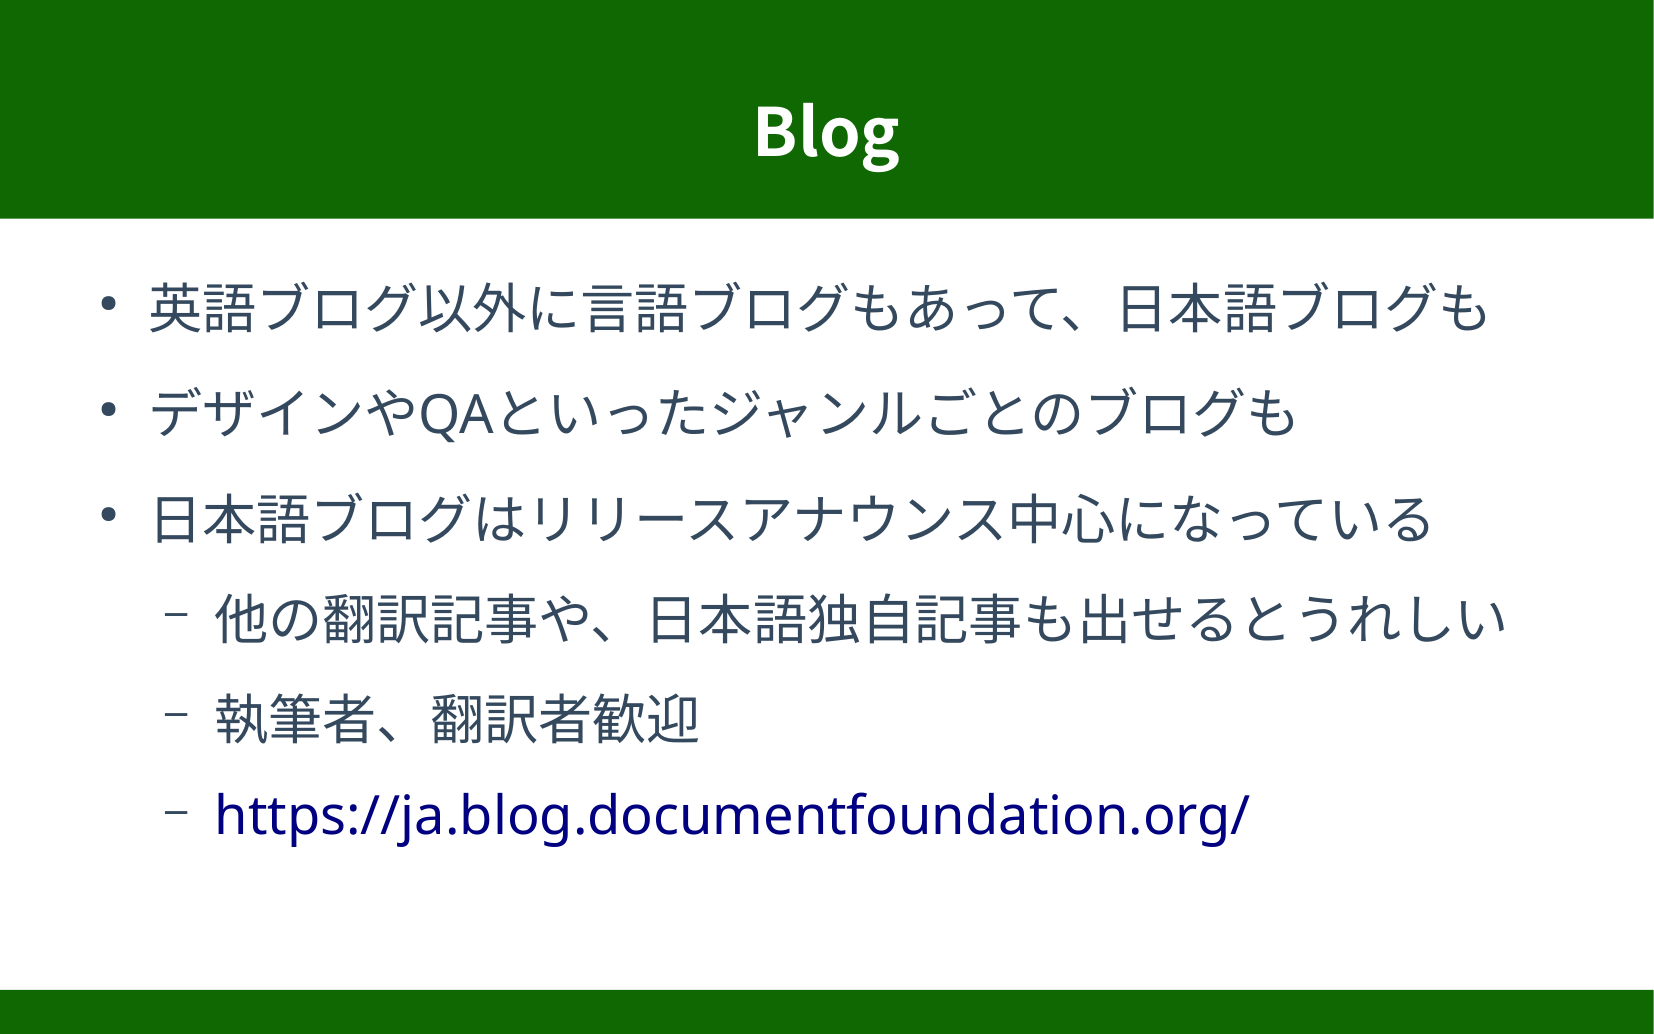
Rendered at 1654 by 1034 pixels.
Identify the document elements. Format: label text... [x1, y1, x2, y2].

list 英語ブログ以外に言語ブログもあって、日本語ブログも デザインやQAといったジャンルごとのブログも 日本語ブログはリリースアナウンス中心になっている 他の翻訳記事や、日本語独自記事も出せるとうれしい 執筆者、翻訳者歓迎 https://ja.blog.documentfoundation.org/ [82, 265, 1571, 957]
title Blog [82, 41, 1571, 214]
